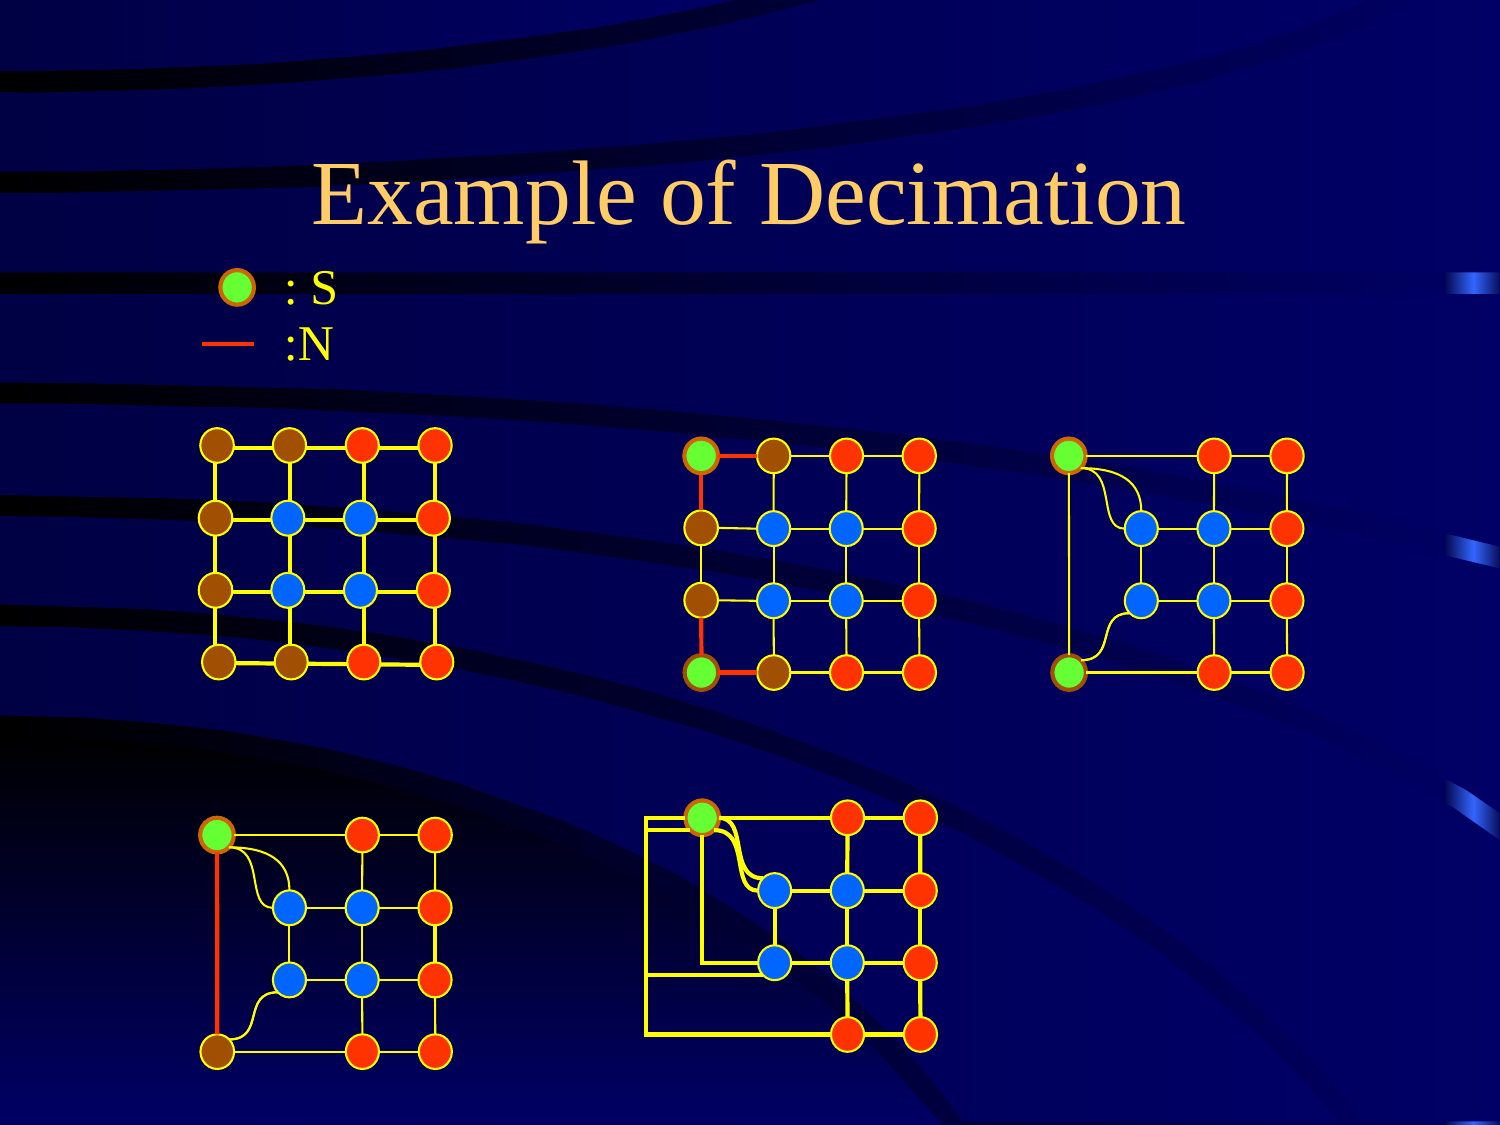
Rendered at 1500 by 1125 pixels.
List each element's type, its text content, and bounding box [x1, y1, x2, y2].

text_box [1197, 438, 1231, 474]
text_box [418, 890, 452, 925]
text_box [903, 873, 937, 908]
text_box [829, 511, 863, 546]
text_box [416, 500, 450, 536]
text_box [1197, 583, 1231, 619]
text_box [202, 644, 236, 680]
text_box [1124, 511, 1158, 546]
text_box [1270, 511, 1304, 546]
text_box [831, 1017, 864, 1052]
text_box [420, 644, 454, 680]
text_box [685, 800, 719, 835]
text_box [418, 817, 452, 853]
text_box [343, 572, 378, 608]
text_box [758, 873, 792, 908]
text_box [418, 1034, 452, 1070]
text_box [831, 800, 864, 835]
text_box [347, 644, 381, 680]
text_box [418, 428, 452, 463]
text_box [1270, 655, 1304, 690]
text_box [220, 270, 254, 305]
text_box [200, 817, 234, 852]
text_box [271, 500, 305, 536]
text_box [345, 428, 379, 463]
text_box [902, 438, 936, 474]
text_box [345, 962, 379, 998]
text_box [1052, 655, 1086, 690]
text_box [903, 655, 937, 690]
text_box [198, 572, 233, 608]
text_box [830, 945, 864, 980]
text_box [345, 817, 379, 853]
text_box [274, 644, 308, 680]
text_box [684, 582, 718, 618]
text_box : S [269, 252, 354, 323]
text_box [829, 583, 863, 619]
text_box [198, 500, 233, 536]
text_box [418, 962, 452, 998]
title Example of Decimation [112, 99, 1388, 288]
text_box [757, 583, 791, 619]
text_box [1270, 438, 1304, 473]
text_box [830, 873, 864, 908]
text_box [416, 572, 450, 608]
text_box [757, 511, 791, 547]
text_box [904, 1017, 938, 1052]
text_box [272, 428, 307, 463]
text_box :N [269, 308, 349, 380]
text_box [757, 655, 791, 690]
text_box [830, 438, 863, 474]
text_box [1052, 438, 1086, 474]
text_box [684, 510, 718, 546]
text_box [1124, 583, 1158, 619]
text_box [1197, 511, 1231, 546]
text_box [684, 655, 718, 690]
text_box [902, 583, 936, 619]
text_box [903, 945, 937, 980]
text_box [271, 572, 305, 608]
text_box [343, 500, 378, 536]
text_box [200, 1034, 235, 1070]
text_box [345, 890, 379, 926]
text_box [273, 890, 306, 926]
text_box [345, 1034, 379, 1070]
text_box [903, 800, 938, 835]
text_box [830, 655, 863, 690]
text_box [757, 438, 791, 474]
text_box [902, 511, 936, 546]
text_box [758, 945, 792, 981]
text_box [272, 962, 306, 998]
text_box [684, 438, 718, 474]
text_box [1270, 583, 1304, 619]
text_box [1197, 655, 1231, 690]
text_box [200, 428, 234, 463]
